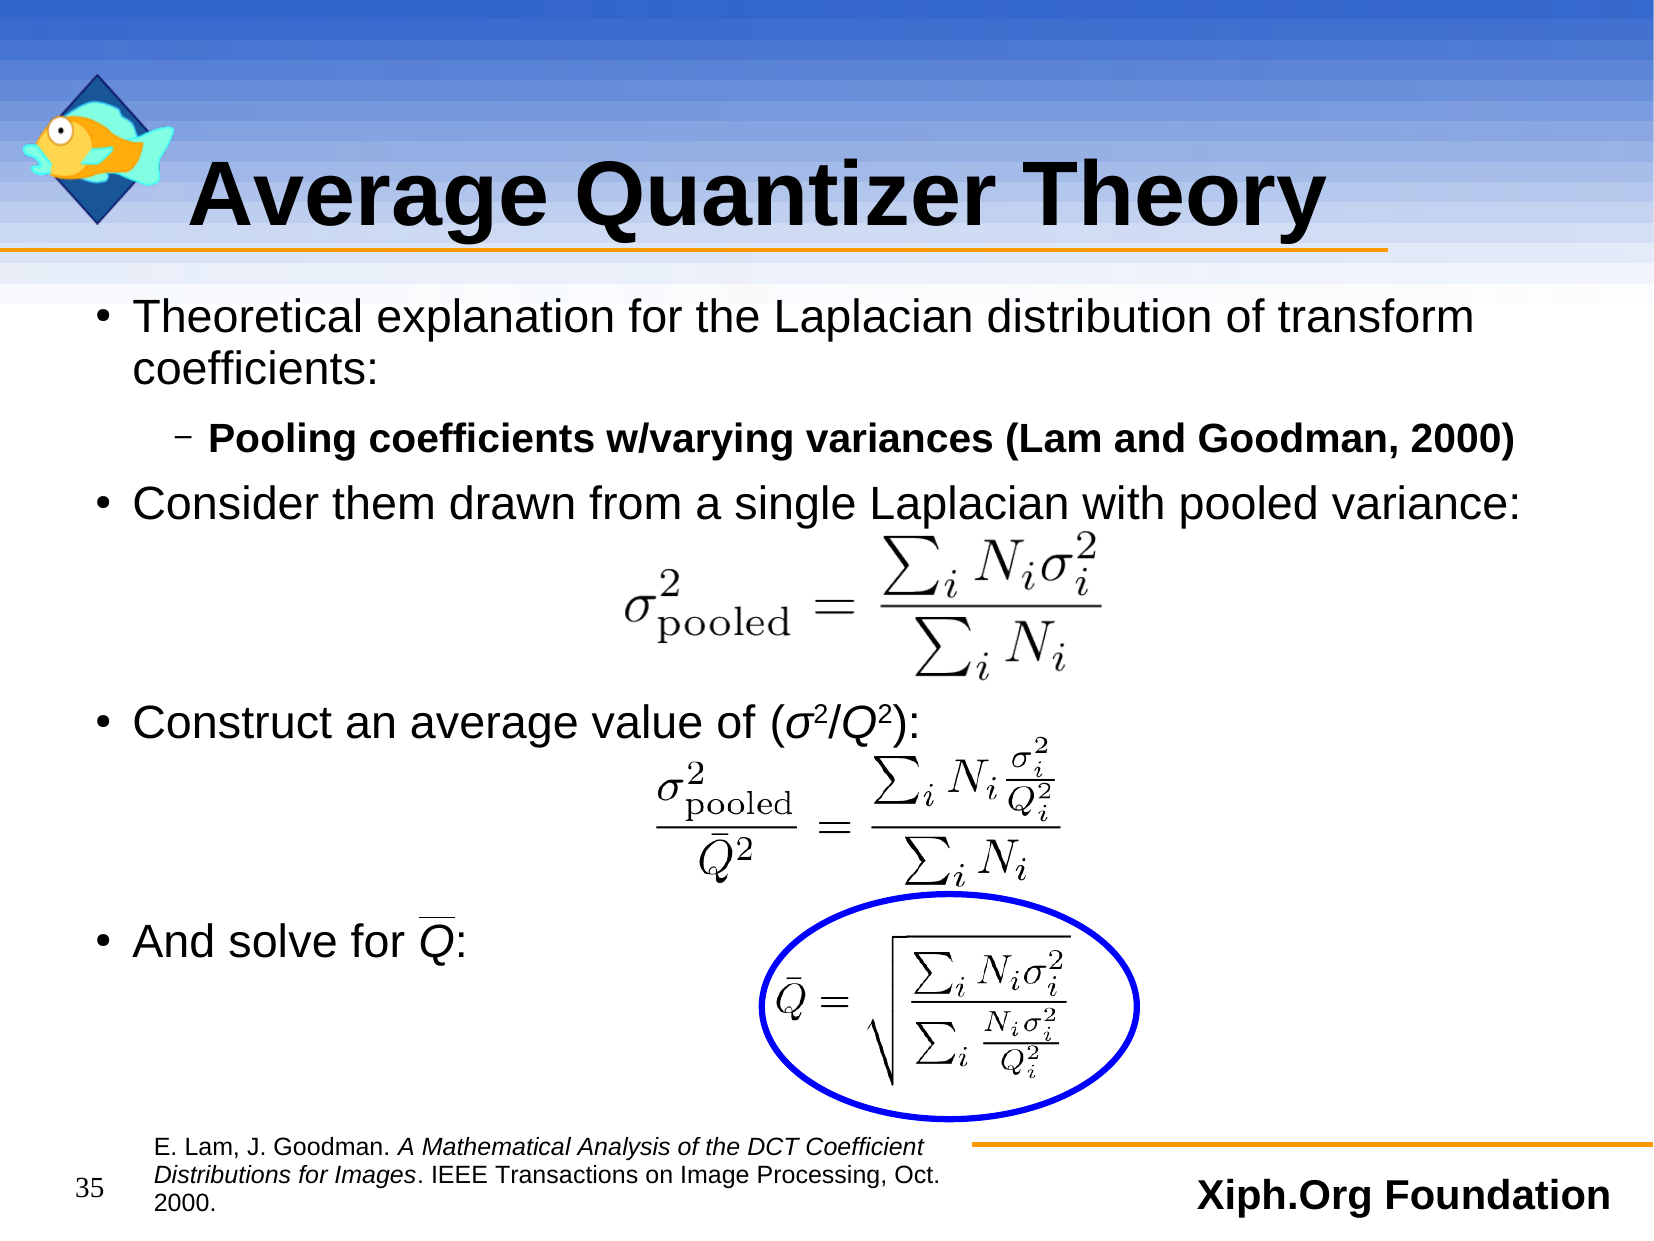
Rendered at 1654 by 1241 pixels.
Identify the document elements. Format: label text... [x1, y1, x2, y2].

list E. Lam, J. Goodman. A Mathematical Analysis of the DCT Coefficient Distributions for Images. IEEE Transactions on Image Processing, Oct. 2000. [82, 1132, 976, 1217]
list Theoretical explanation for the Laplacian distribution of transform coefficients: Pooling coefficients w/varying variances (Lam and Goodman, 2000) Consider them drawn from a single Laplacian with pooled variance: Construct an average value of (σ2/Q2): And solve for Q: [82, 290, 1571, 1126]
picture [0, 0, 1654, 1241]
title Average Quantizer Theory [187, 37, 1571, 245]
